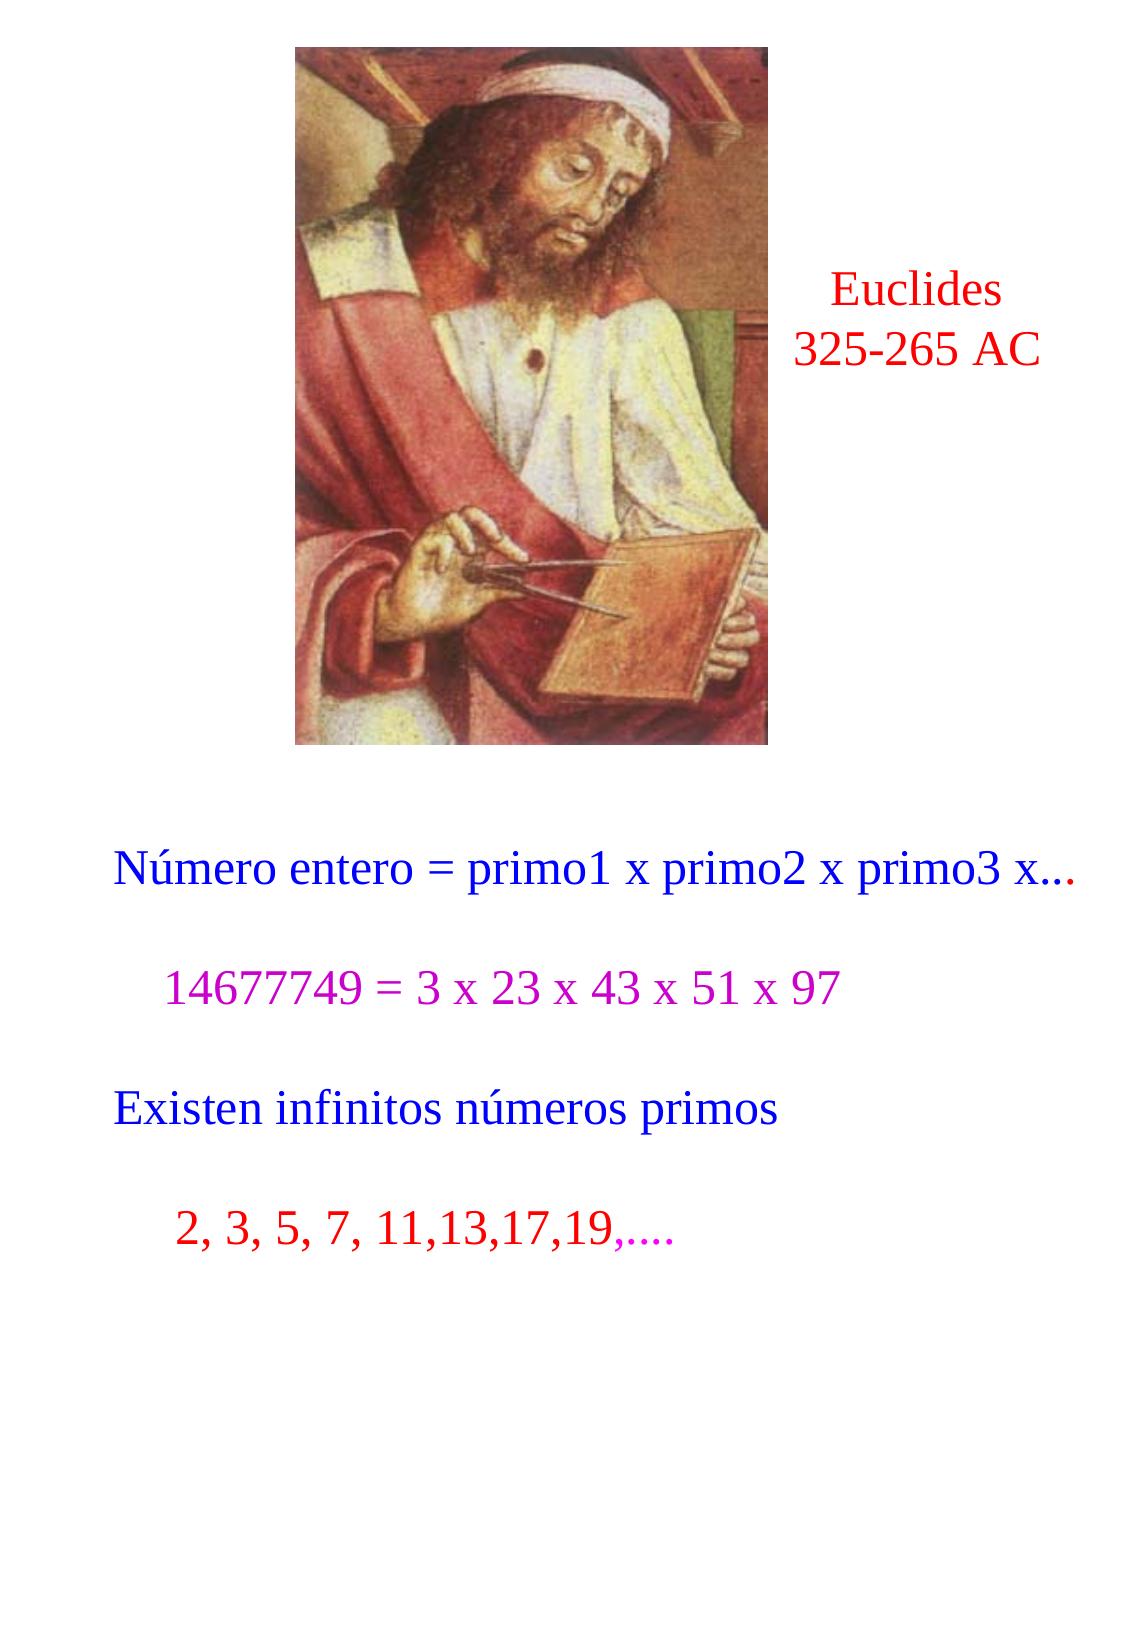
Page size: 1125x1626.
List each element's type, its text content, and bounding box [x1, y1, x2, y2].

picture [295, 47, 768, 745]
text_box Número entero = primo1 x primo2 x primo3 x... 14677749 = 3 x 23 x 43 x 51 x 97 Existen infinitos números primos 2, 3, 5, 7, 11,13,17,19,.... [85, 826, 1099, 1383]
text_box Euclides 325-265 AC [778, 247, 1057, 384]
